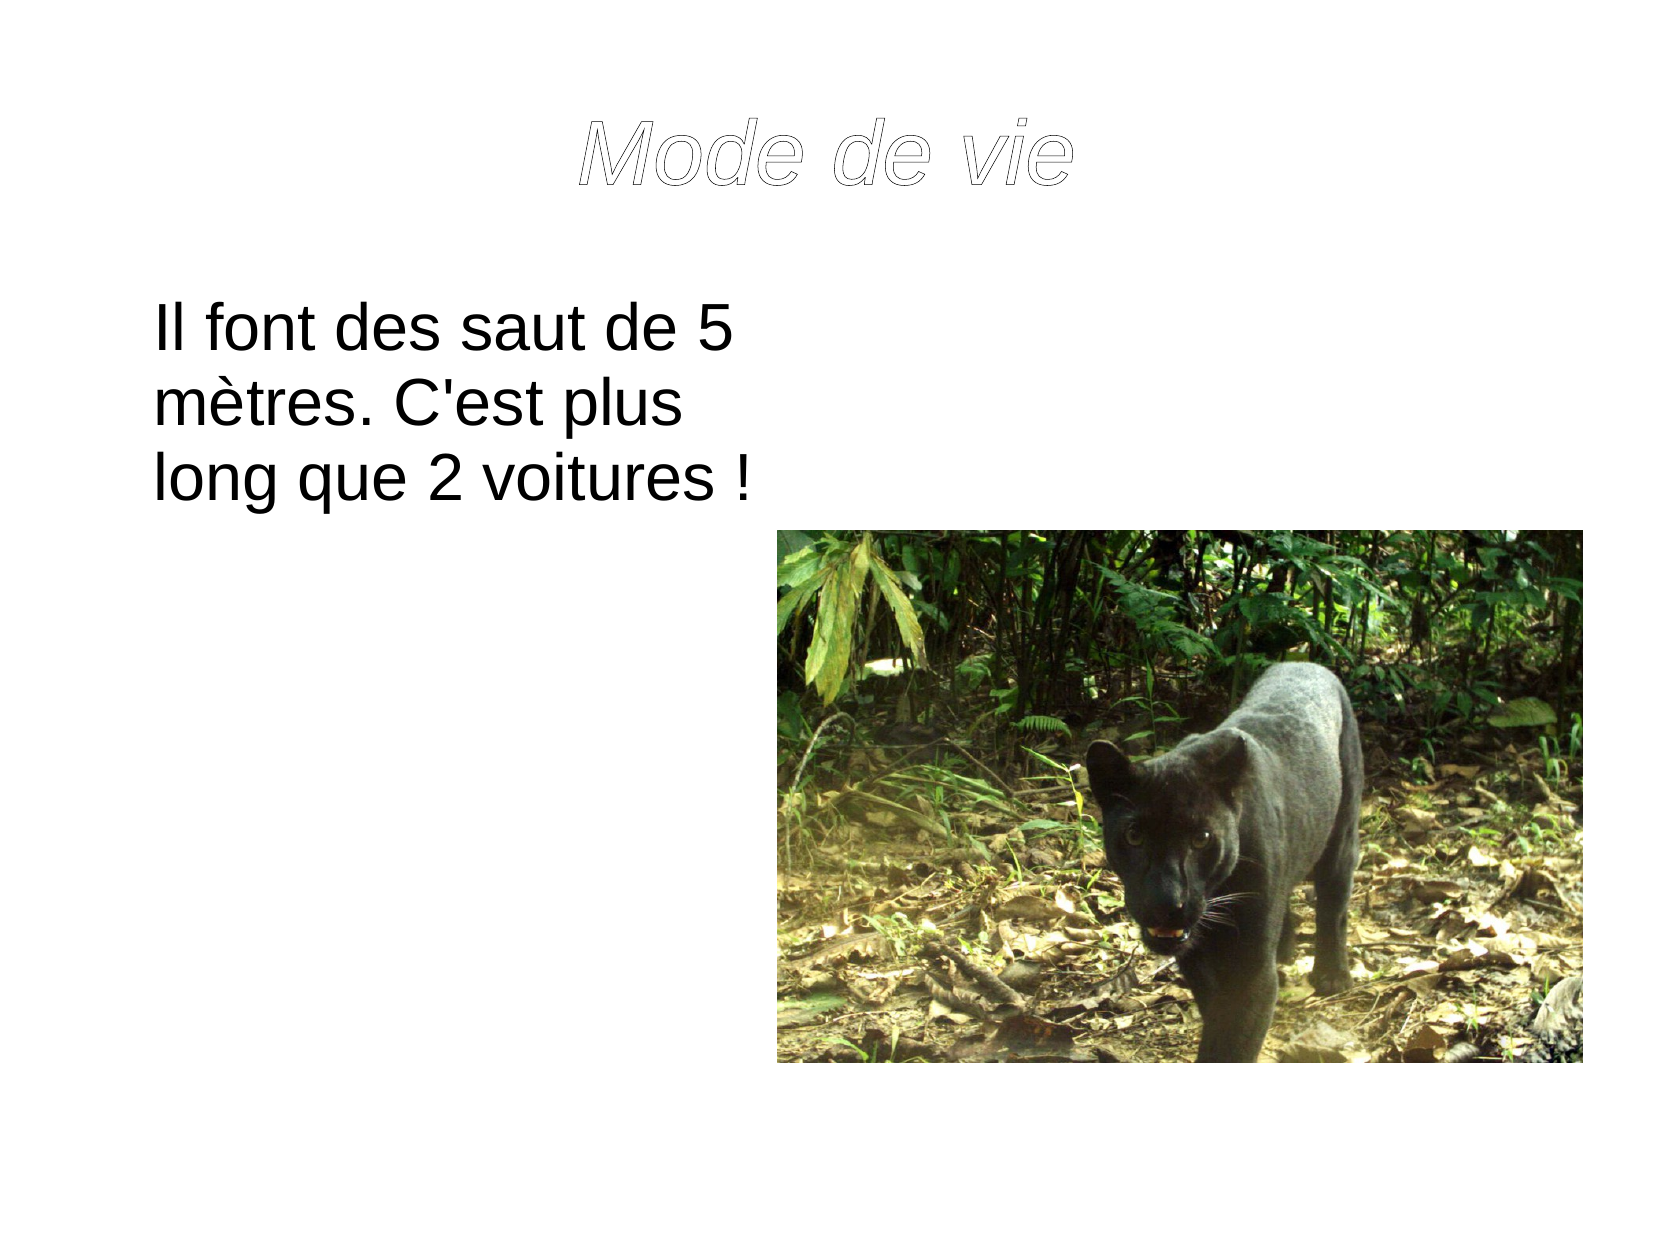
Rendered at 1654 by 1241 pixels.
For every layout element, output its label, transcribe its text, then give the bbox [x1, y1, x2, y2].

title Mode de vie [82, 49, 1571, 257]
picture [777, 530, 1583, 1063]
list Il font des saut de 5 mètres. C'est plus long que 2 voitures ! [82, 290, 809, 1010]
